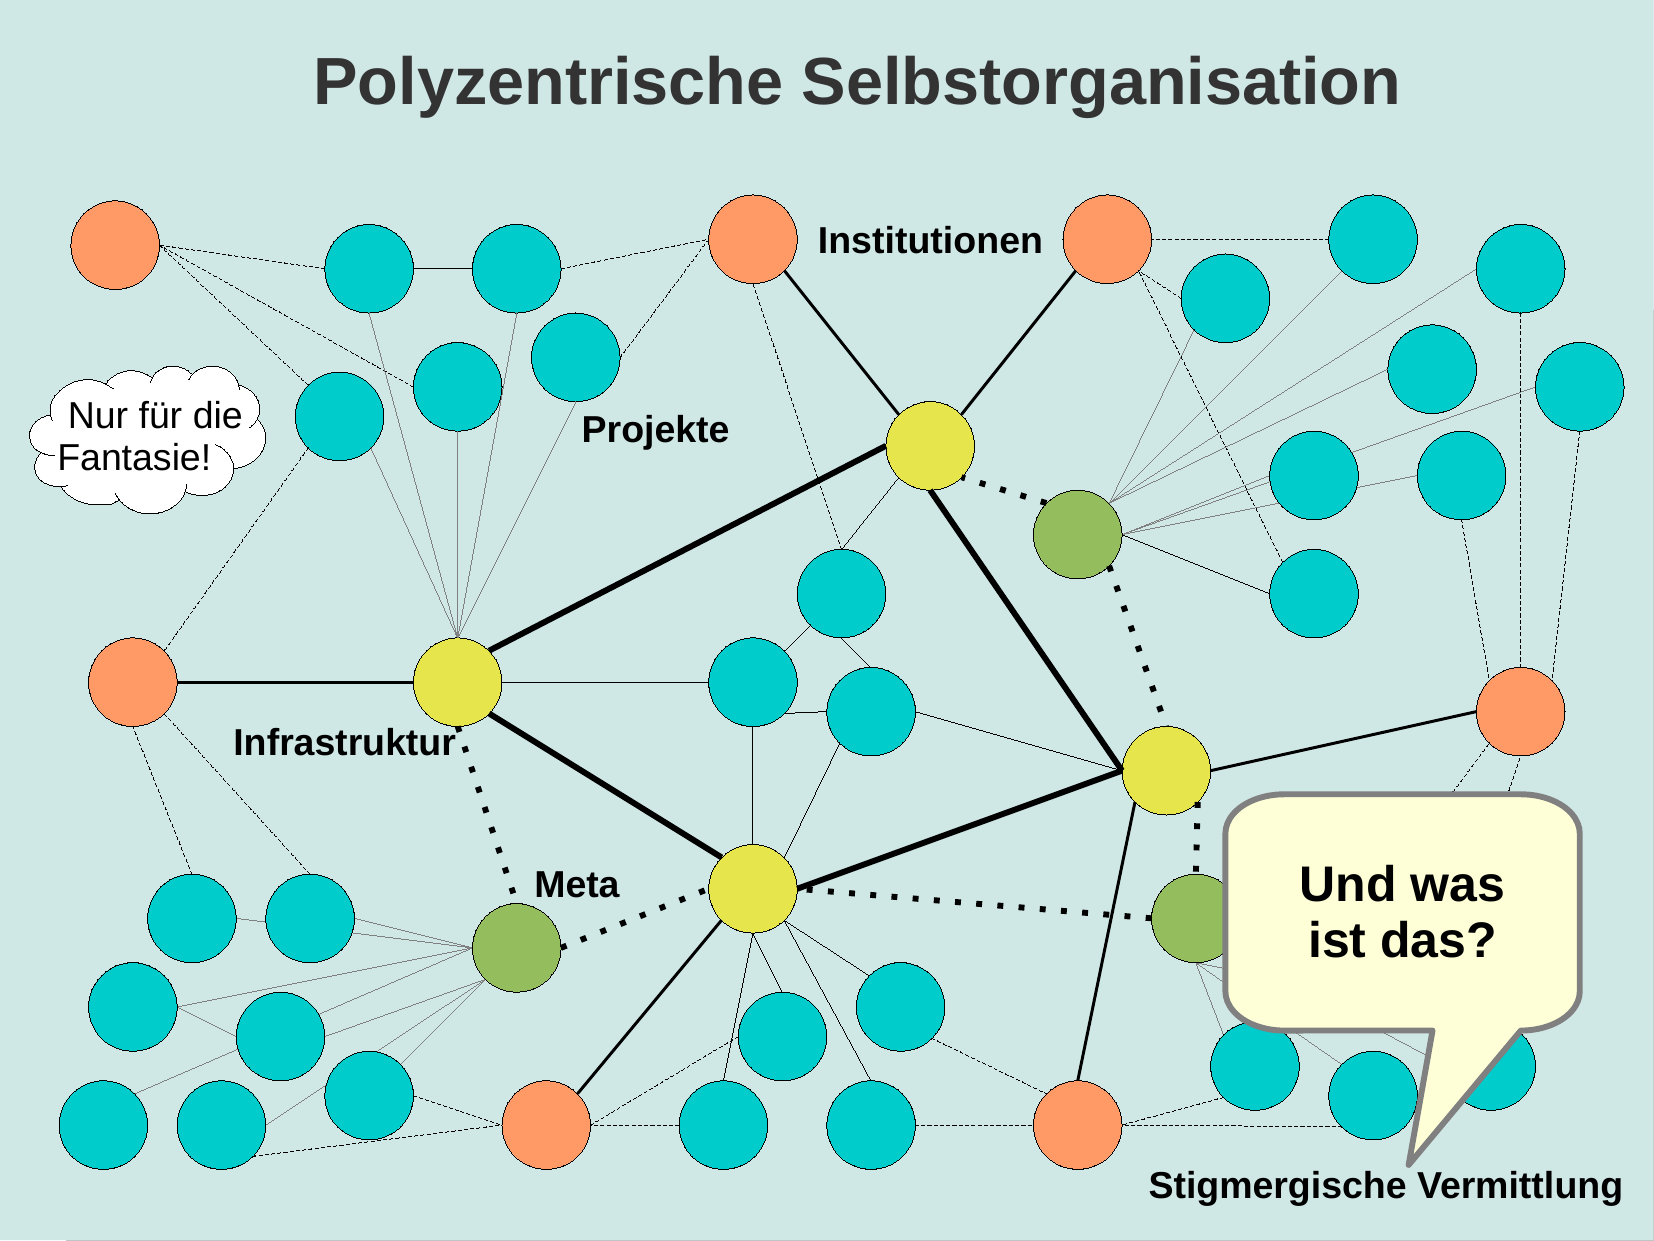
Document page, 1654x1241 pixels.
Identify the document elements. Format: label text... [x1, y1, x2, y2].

text_box Nur für die Fantasie! [29, 366, 266, 514]
text_box Projekte [566, 401, 745, 459]
title Polyzentrische Selbstorganisation [121, 37, 1595, 125]
text_box Stigmergische Vermittlung [1133, 1157, 1639, 1215]
text_box Institutionen [803, 212, 1059, 270]
text_box [0, 0, 1654, 1241]
text_box Und was ist das? [1225, 794, 1580, 1165]
text_box Infrastruktur [218, 714, 471, 772]
text_box Meta [519, 856, 635, 914]
